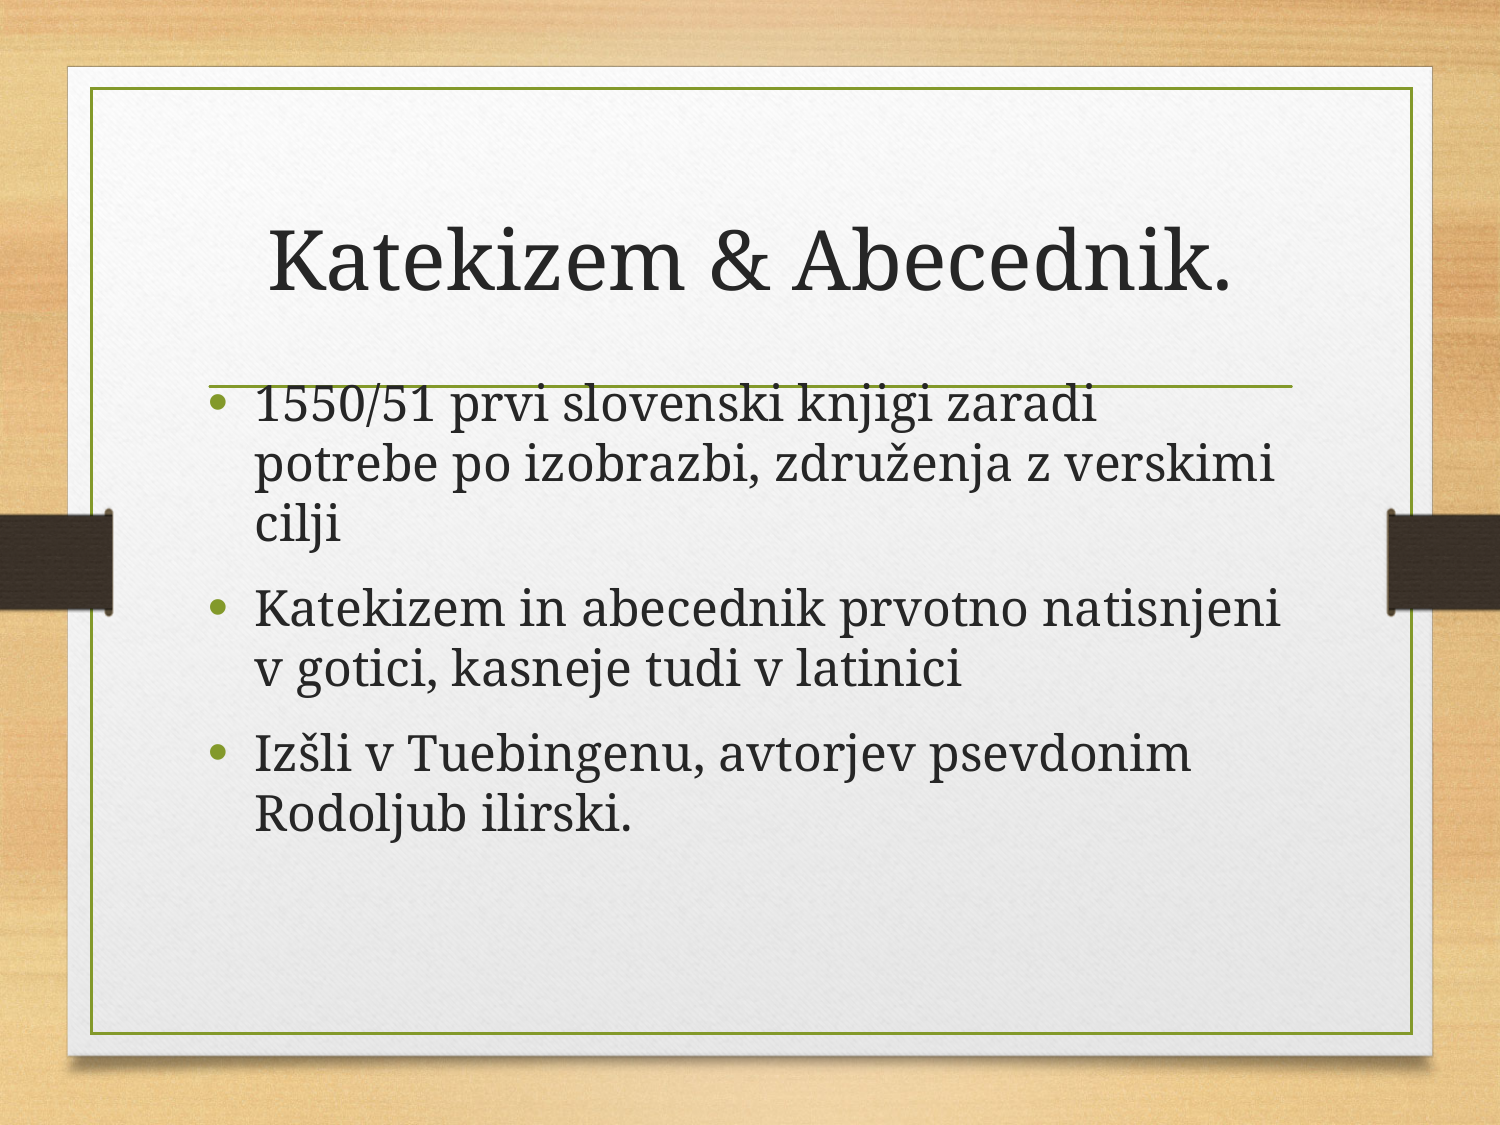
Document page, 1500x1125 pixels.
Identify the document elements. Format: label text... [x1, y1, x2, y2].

picture [0, 0, 1500, 1125]
title Katekizem & Abecednik. [192, 150, 1309, 364]
list 1550/51 prvi slovenski knjigi zaradi potrebe po izobrazbi, združenja z verskimi cilji Katekizem in abecednik prvotno natisnjeni v gotici, kasneje tudi v latinici Izšli v Tuebingenu, avtorjev psevdonim Rodoljub ilirski. [192, 364, 1309, 930]
